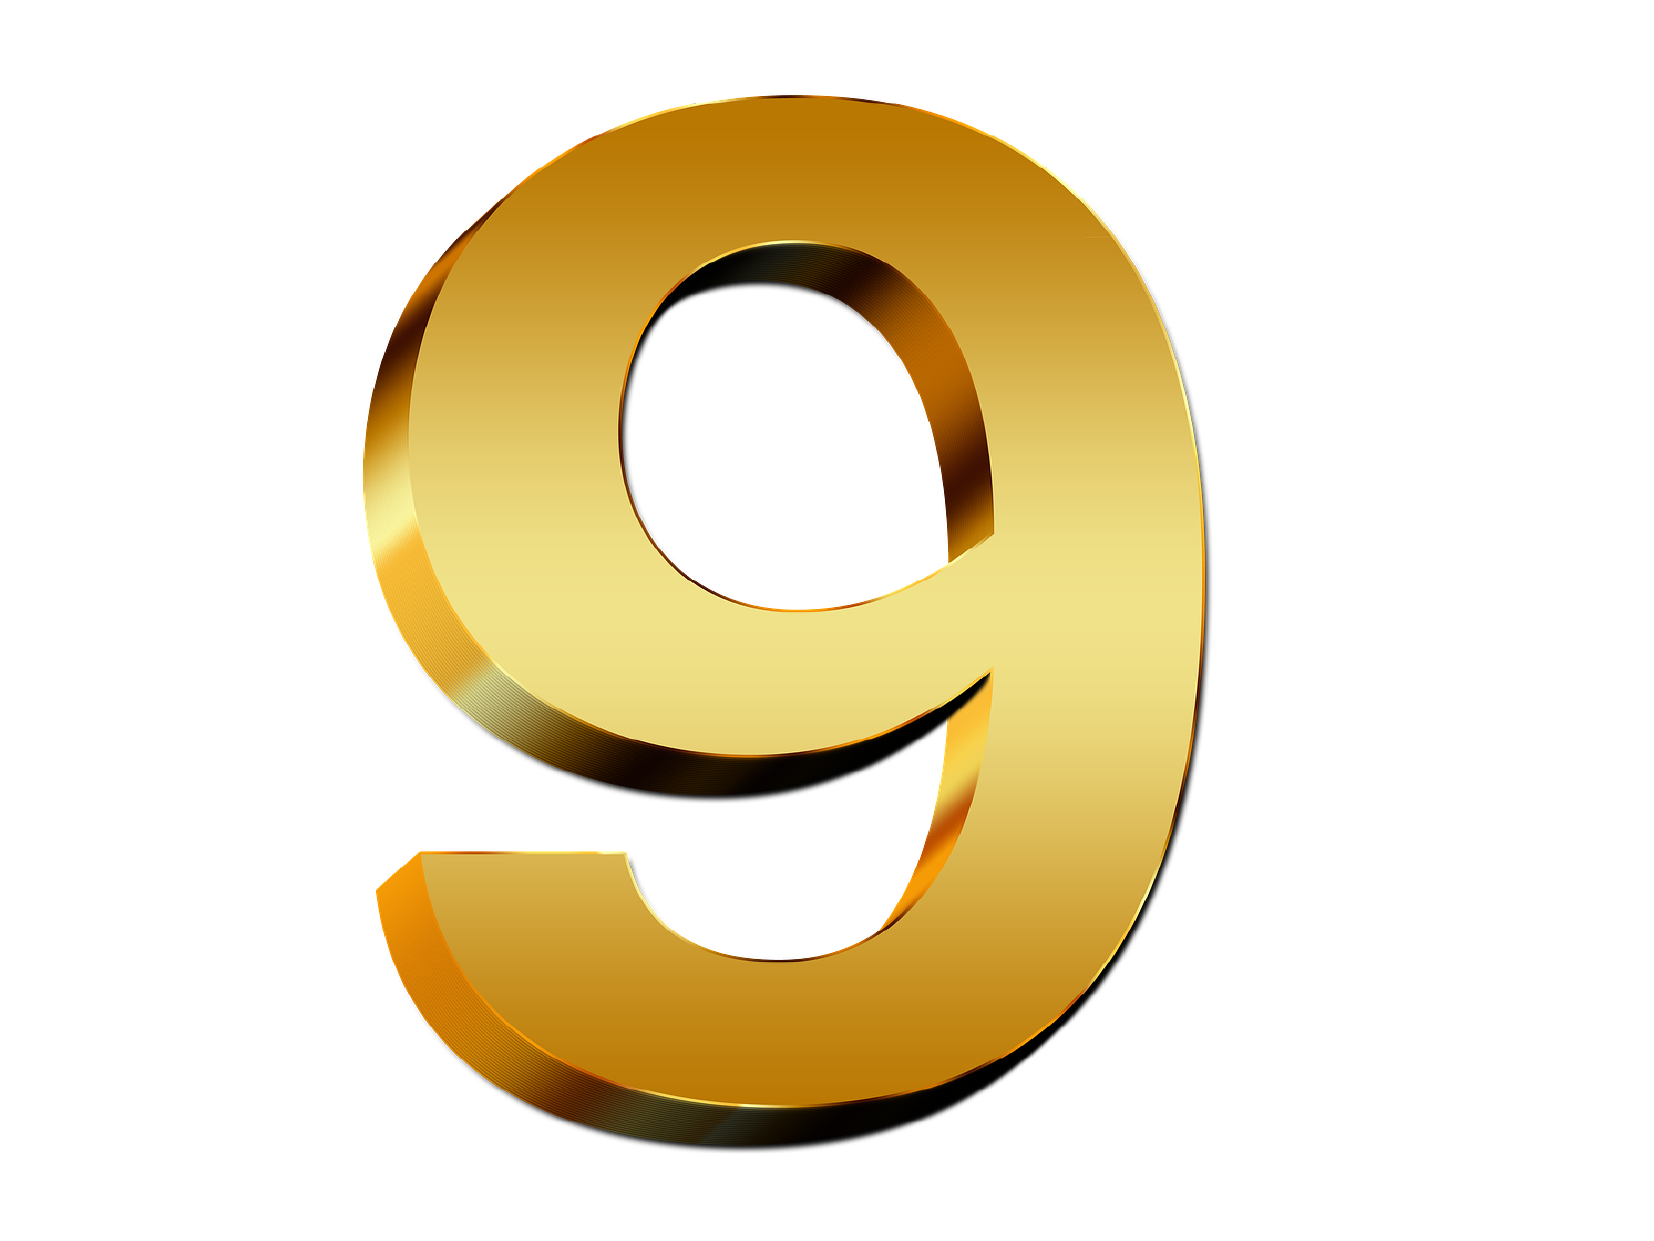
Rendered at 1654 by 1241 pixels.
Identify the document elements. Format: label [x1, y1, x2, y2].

picture [118, 8, 1536, 1241]
